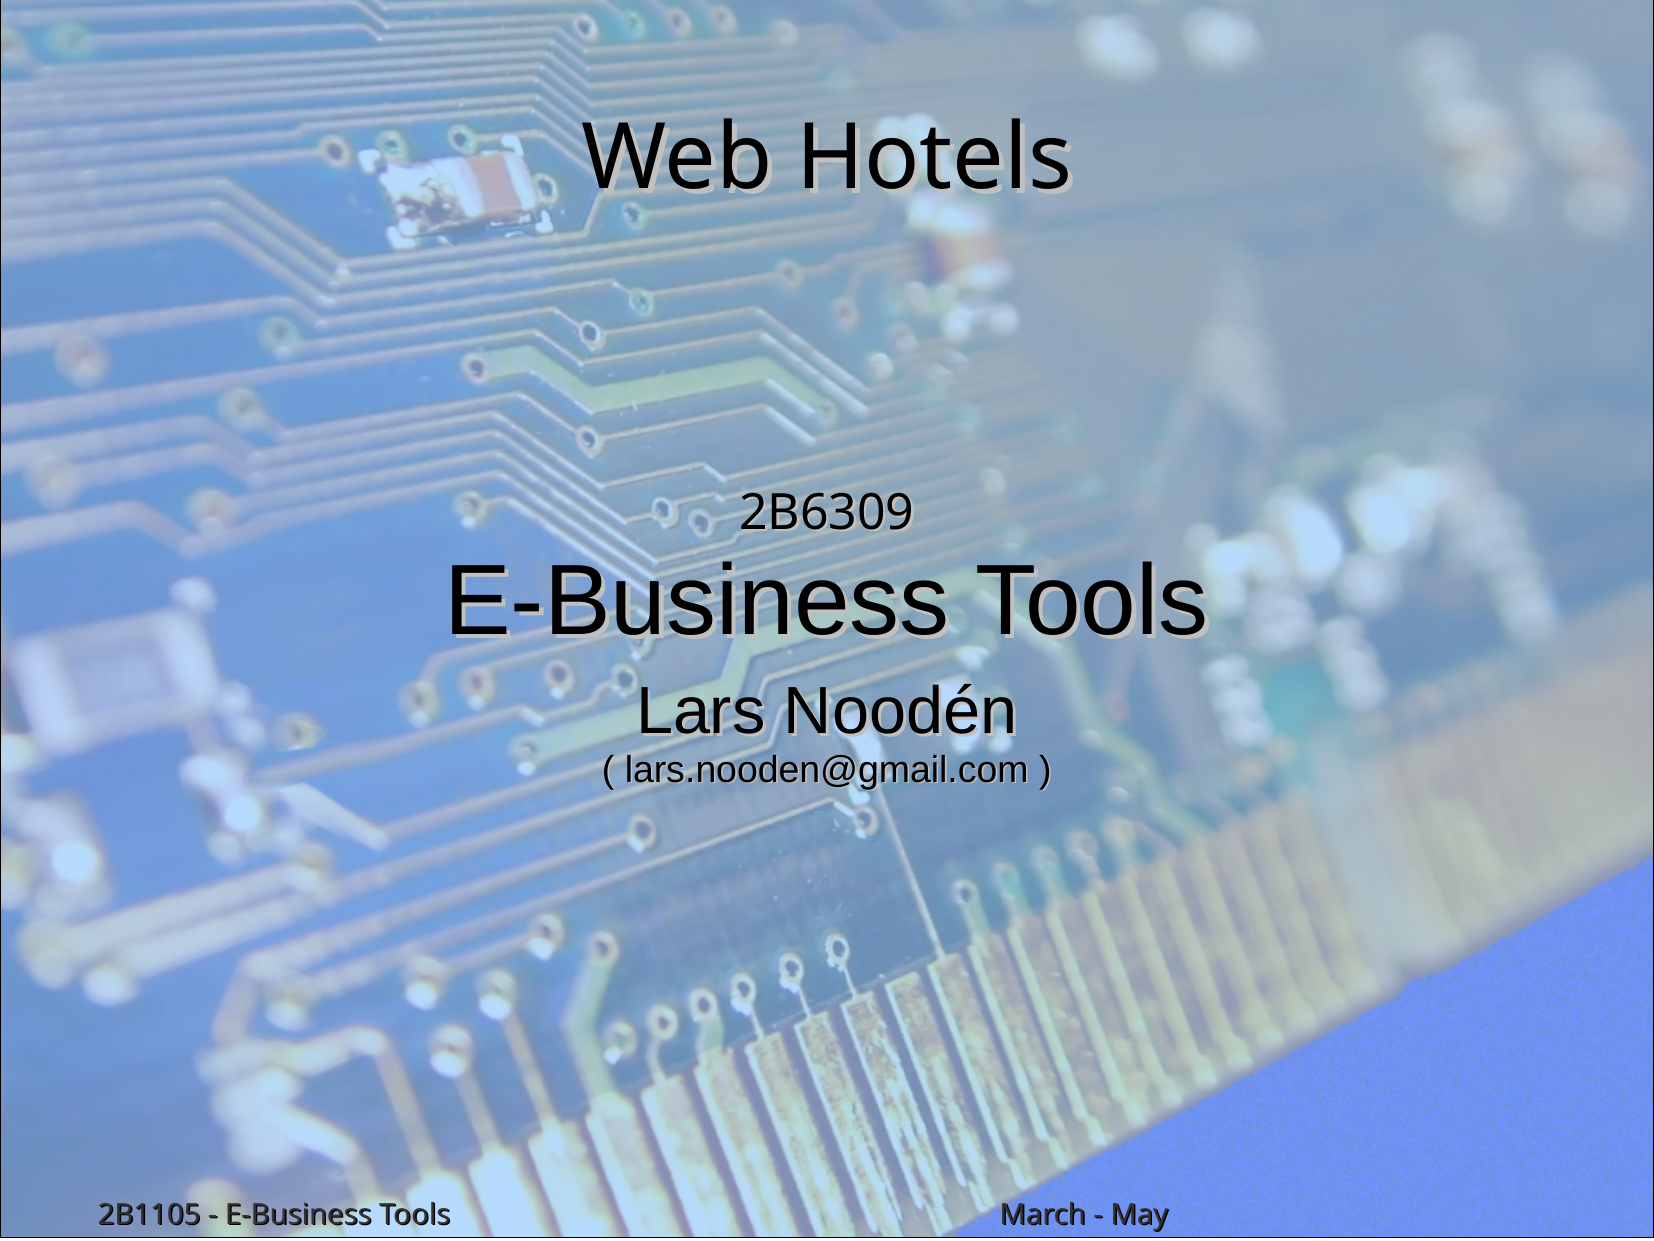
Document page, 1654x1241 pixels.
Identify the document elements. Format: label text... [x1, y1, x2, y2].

title Web Hotels [82, 49, 1571, 257]
subtitle 2B6309 E-Business Tools Lars Noodén ( lars.nooden@gmail.com ) [82, 290, 1571, 1109]
